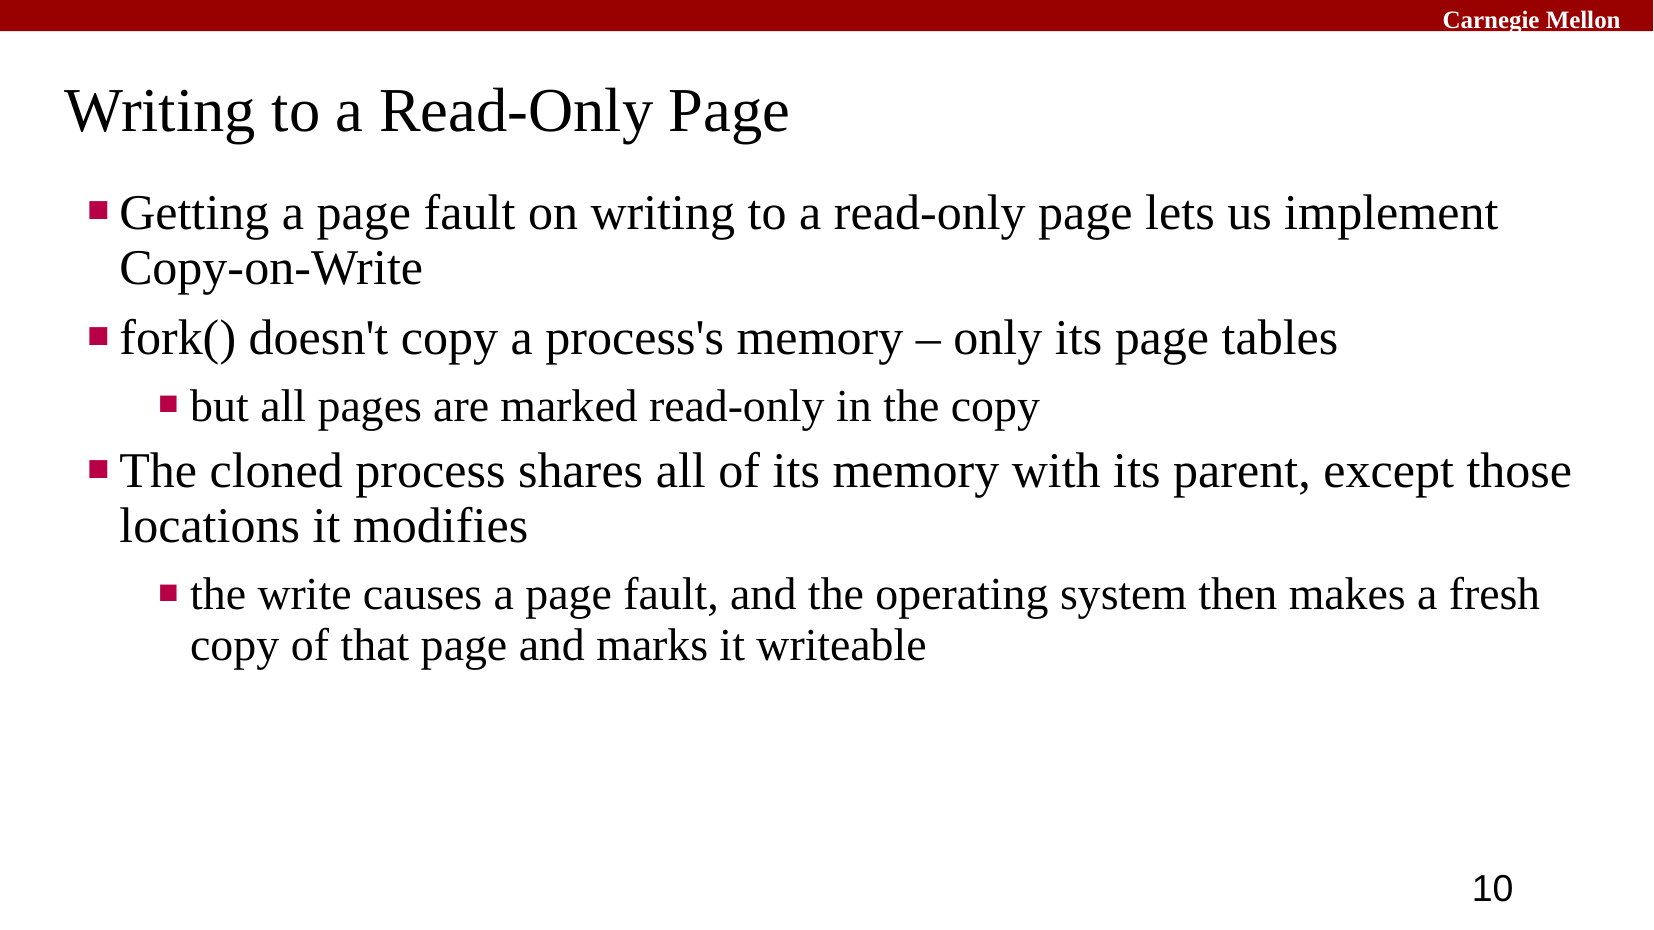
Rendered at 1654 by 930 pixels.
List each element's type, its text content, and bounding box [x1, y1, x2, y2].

title Writing to a Read-Only Page [64, 58, 1576, 163]
list Getting a page fault on writing to a read-only page lets us implement Copy-on-Write fork() doesn't copy a process's memory – only its page tables but all pages are marked read-only in the copy The cloned process shares all of its memory with its parent, except those locations it modifies the write causes a page fault, and the operating system then makes a fresh copy of that page and marks it writeable [71, 184, 1576, 859]
